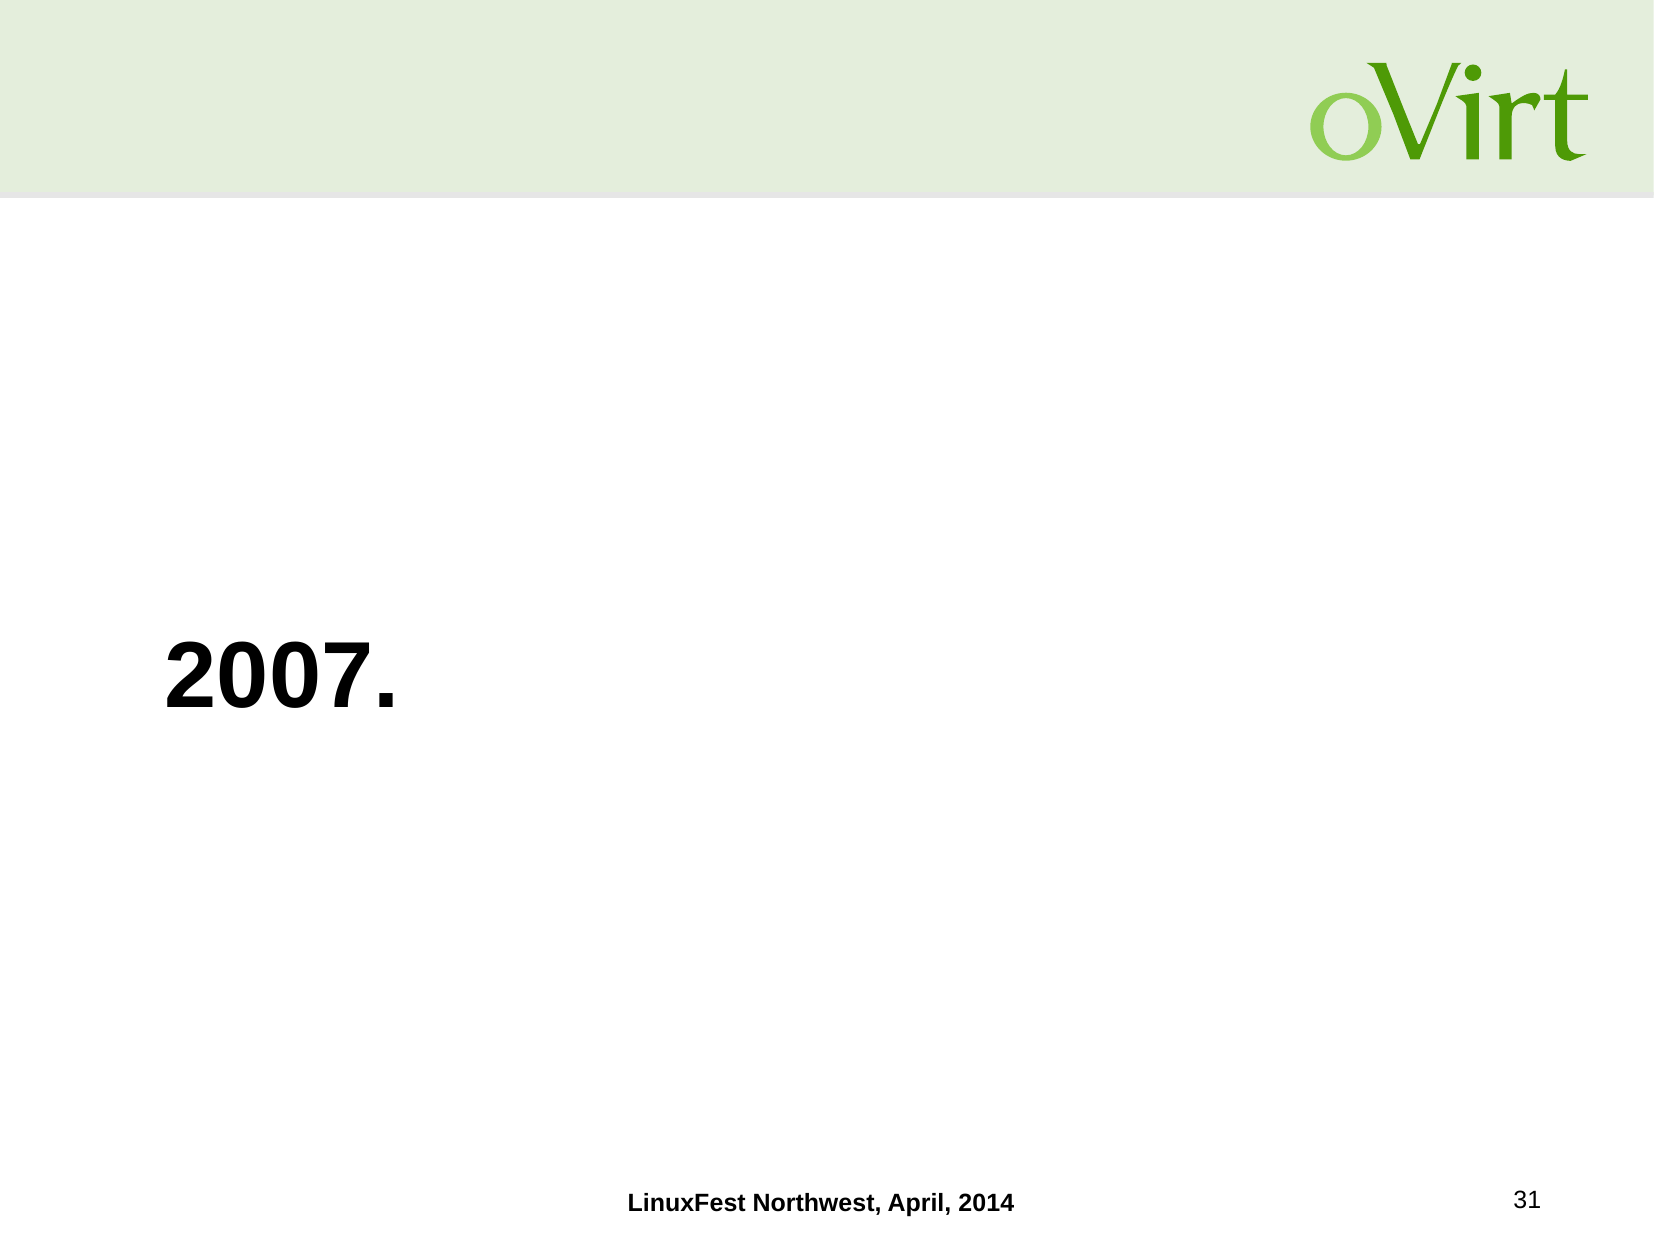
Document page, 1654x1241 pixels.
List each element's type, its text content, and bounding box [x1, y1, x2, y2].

text_box 2007. [150, 615, 1654, 750]
